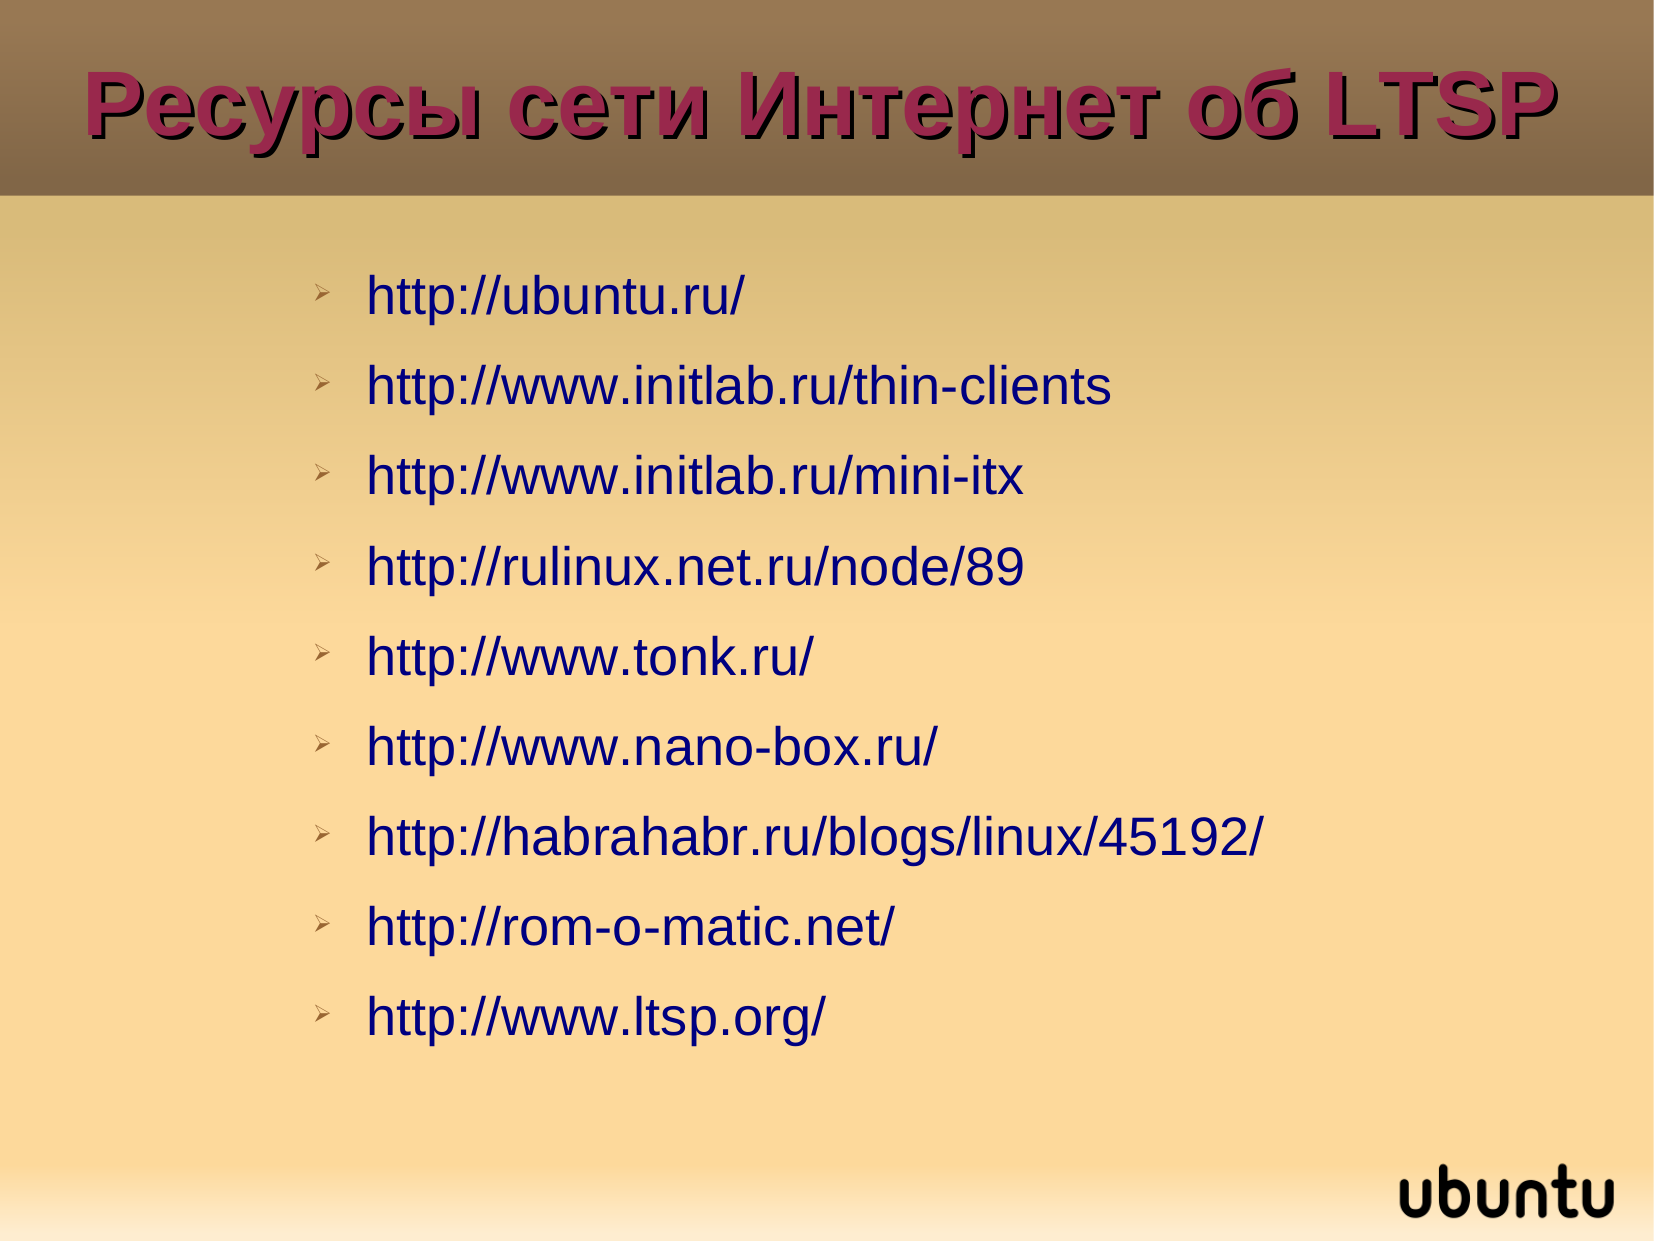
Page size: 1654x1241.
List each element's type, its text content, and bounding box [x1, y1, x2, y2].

picture [0, 0, 1654, 1241]
title Ресурсы сети Интернет об LTSP [76, 7, 1565, 200]
list http://ubuntu.ru/ http://www.initlab.ru/thin-clients http://www.initlab.ru/mini-itx http://rulinux.net.ru/node/89 http://www.tonk.ru/ http://www.nano-box.ru/ http://habrahabr.ru/blogs/linux/45192/ http://rom-o-matic.net/ http://www.ltsp.org/ [295, 265, 1306, 1070]
